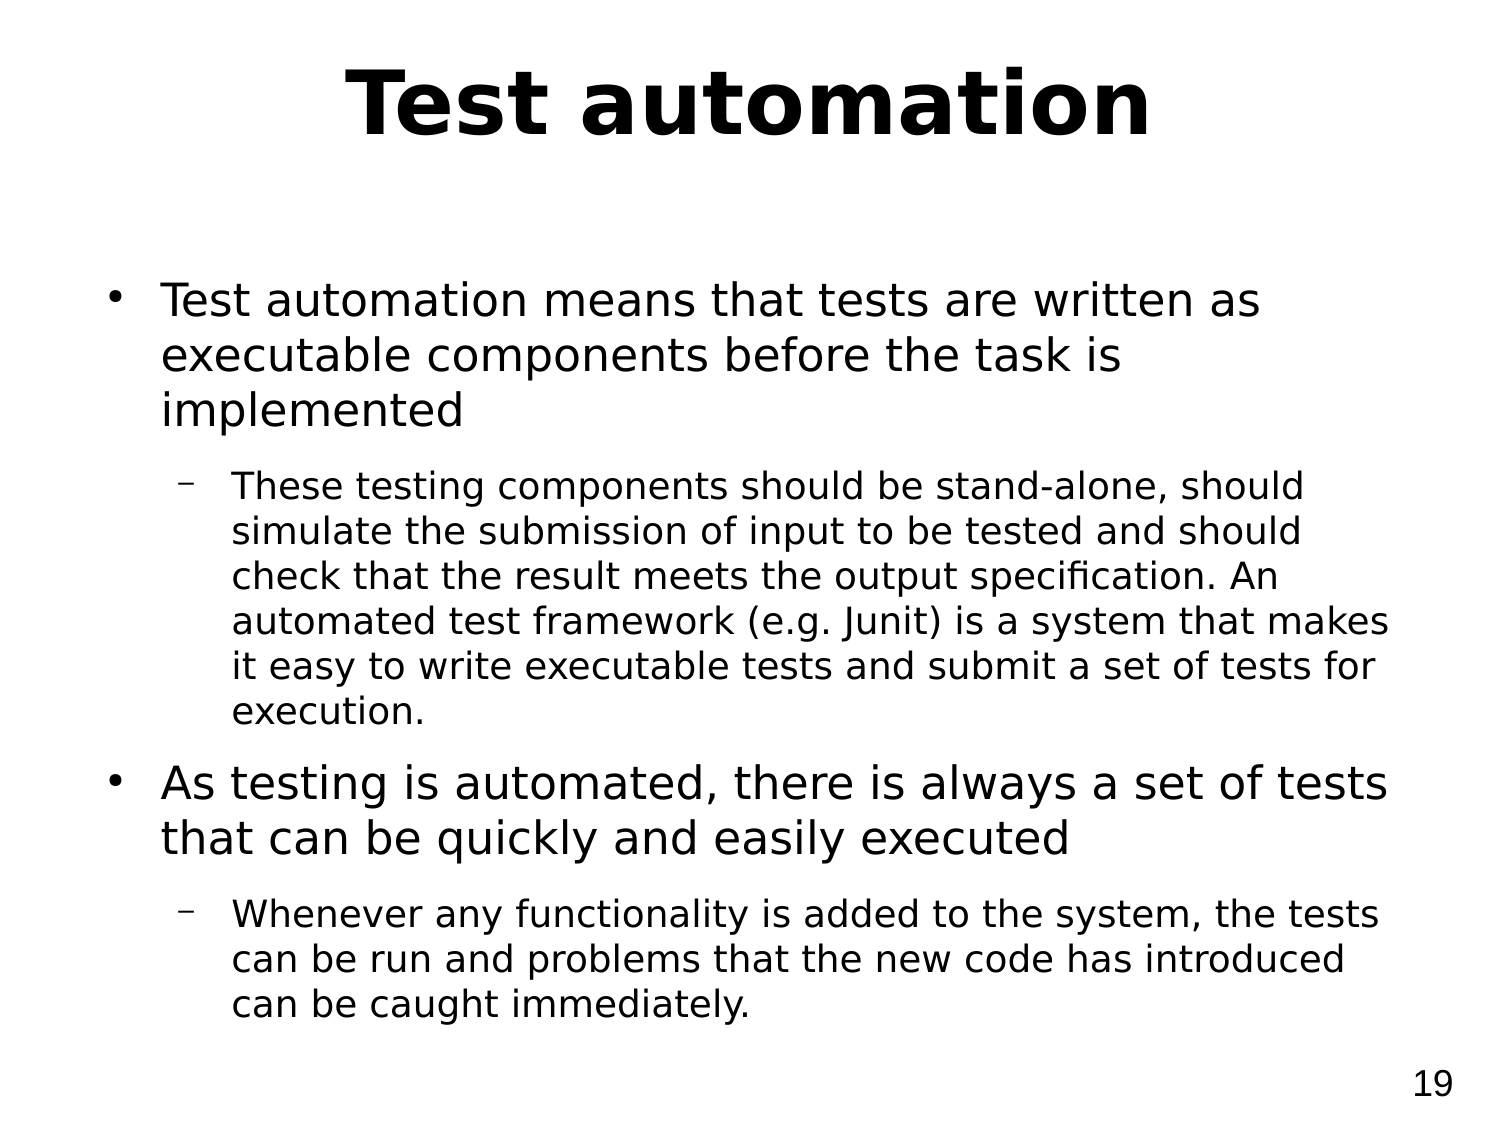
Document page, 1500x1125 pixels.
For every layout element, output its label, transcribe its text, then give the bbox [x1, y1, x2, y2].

list Test automation means that tests are written as executable components before the task is implemented These testing components should be stand-alone, should simulate the submission of input to be tested and should check that the result meets the output specification. An automated test framework (e.g. Junit) is a system that makes it easy to write executable tests and submit a set of tests for execution. As testing is automated, there is always a set of tests that can be quickly and easily executed Whenever any functionality is added to the system, the tests can be run and problems that the new code has introduced can be caught immediately. [75, 263, 1425, 1063]
title Test automation [75, 33, 1425, 166]
